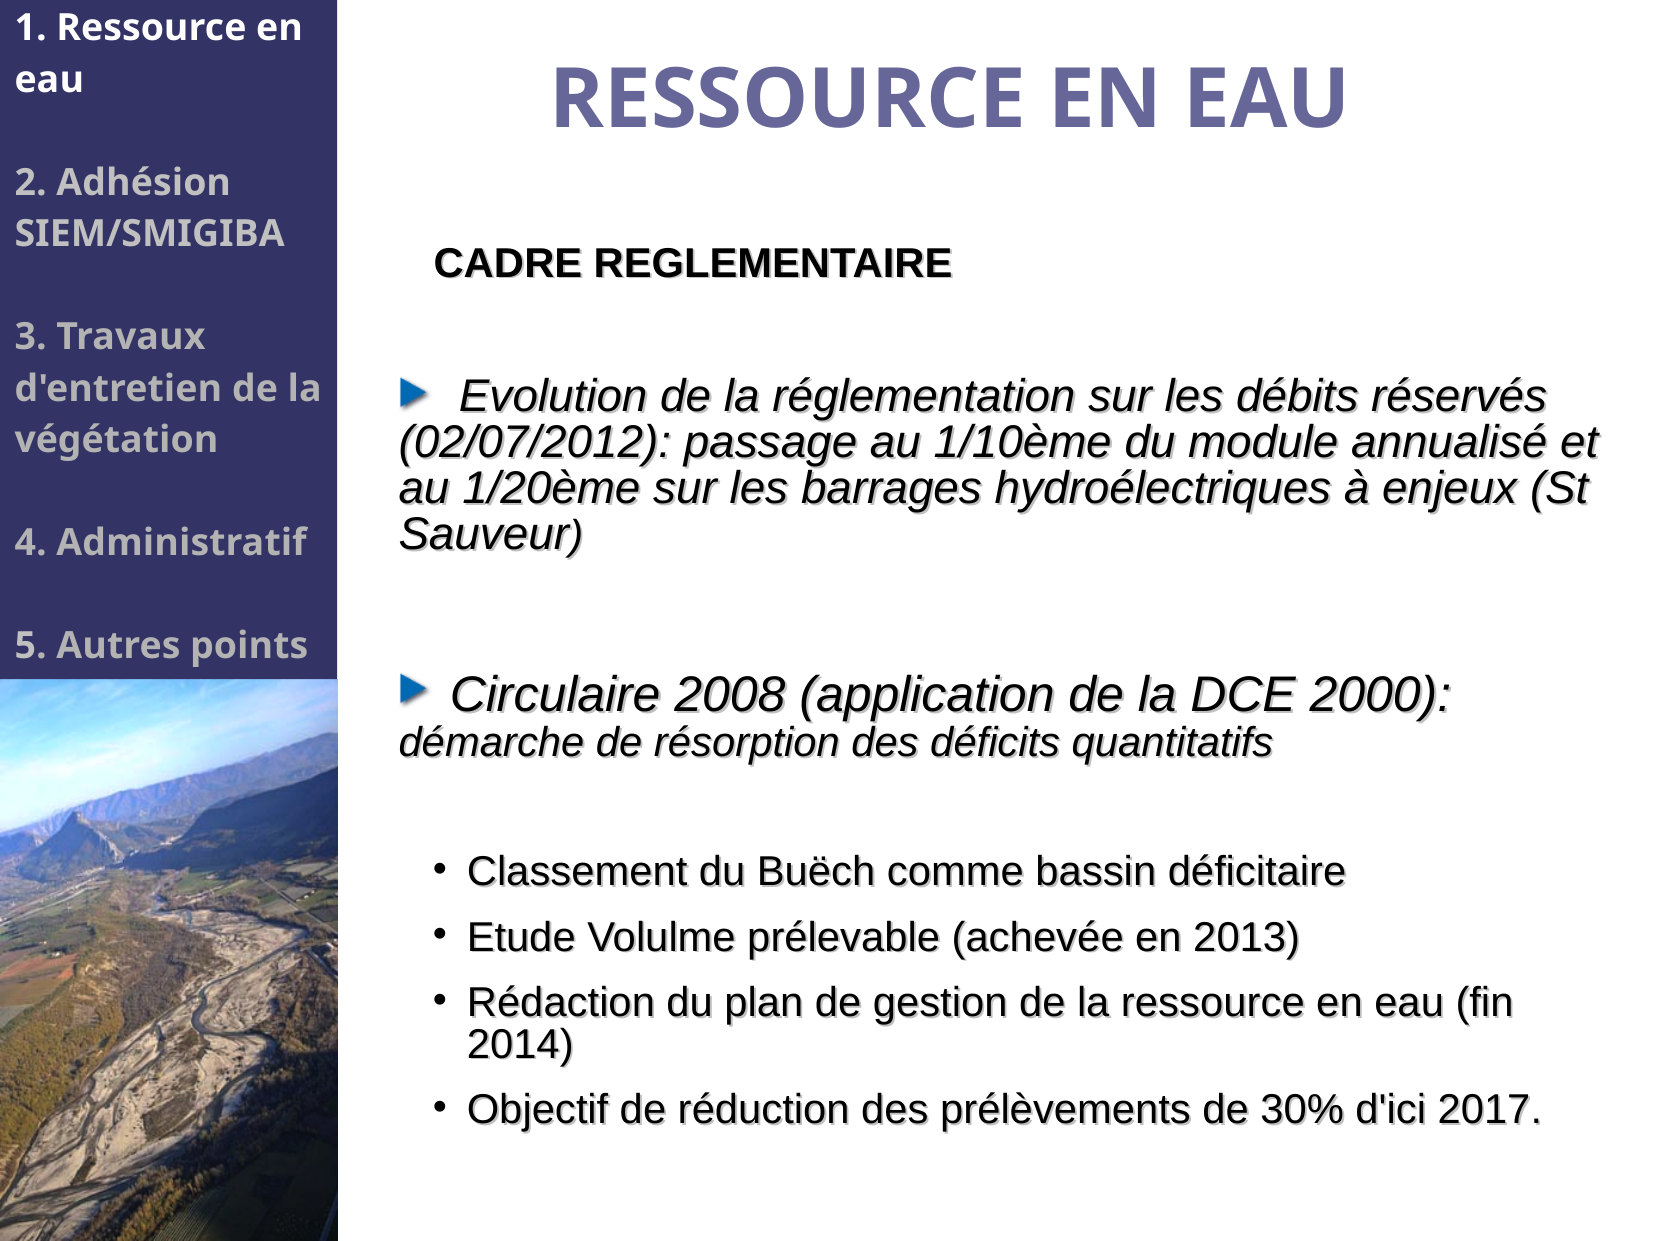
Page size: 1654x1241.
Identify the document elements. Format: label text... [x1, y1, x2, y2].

text_box 1. Ressource en eau 2. Adhésion SIEM/SMIGIBA 3. Travaux d'entretien de la végétation 4. Administratif 5. Autres points [0, 0, 338, 680]
picture [398, 670, 434, 711]
picture [0, 680, 338, 1241]
picture [398, 374, 434, 415]
text_box RESSOURCE EN EAU [518, 29, 1405, 148]
text_box CADRE REGLEMENTAIRE Evolution de la réglementation sur les débits réservés (02/07/2012): passage au 1/10ème du module annualisé et au 1/20ème sur les barrages hydroélectriques à enjeux (St Sauveur) Circulaire 2008 (application de la DCE 2000): démarche de résorption des déficits quantitatifs Classement du Buëch comme bassin déficitaire Etude Volulme prélevable (achevée en 2013) Rédaction du plan de gestion de la ressource en eau (fin 2014) Objectif de réduction des prélèvements de 30% d'ici 2017. [383, 236, 1625, 414]
